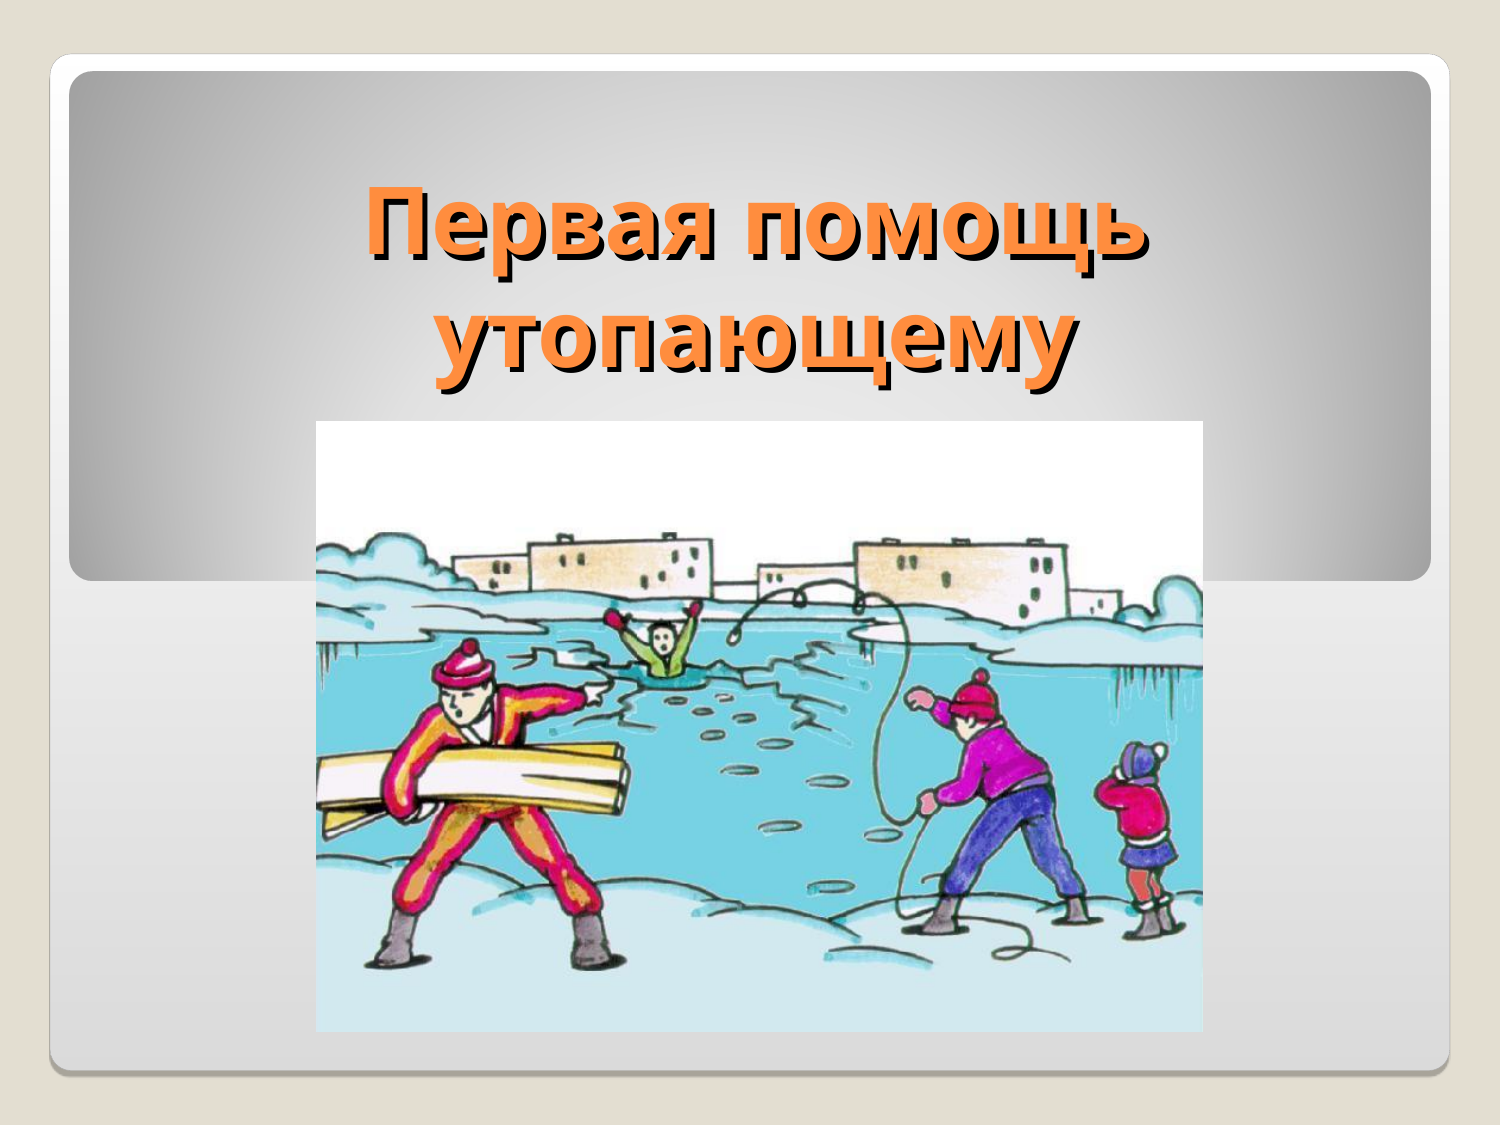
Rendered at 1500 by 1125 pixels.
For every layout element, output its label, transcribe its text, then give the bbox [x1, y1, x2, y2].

picture [69, 71, 1431, 1032]
title Первая помощь утопающему [117, 93, 1393, 394]
